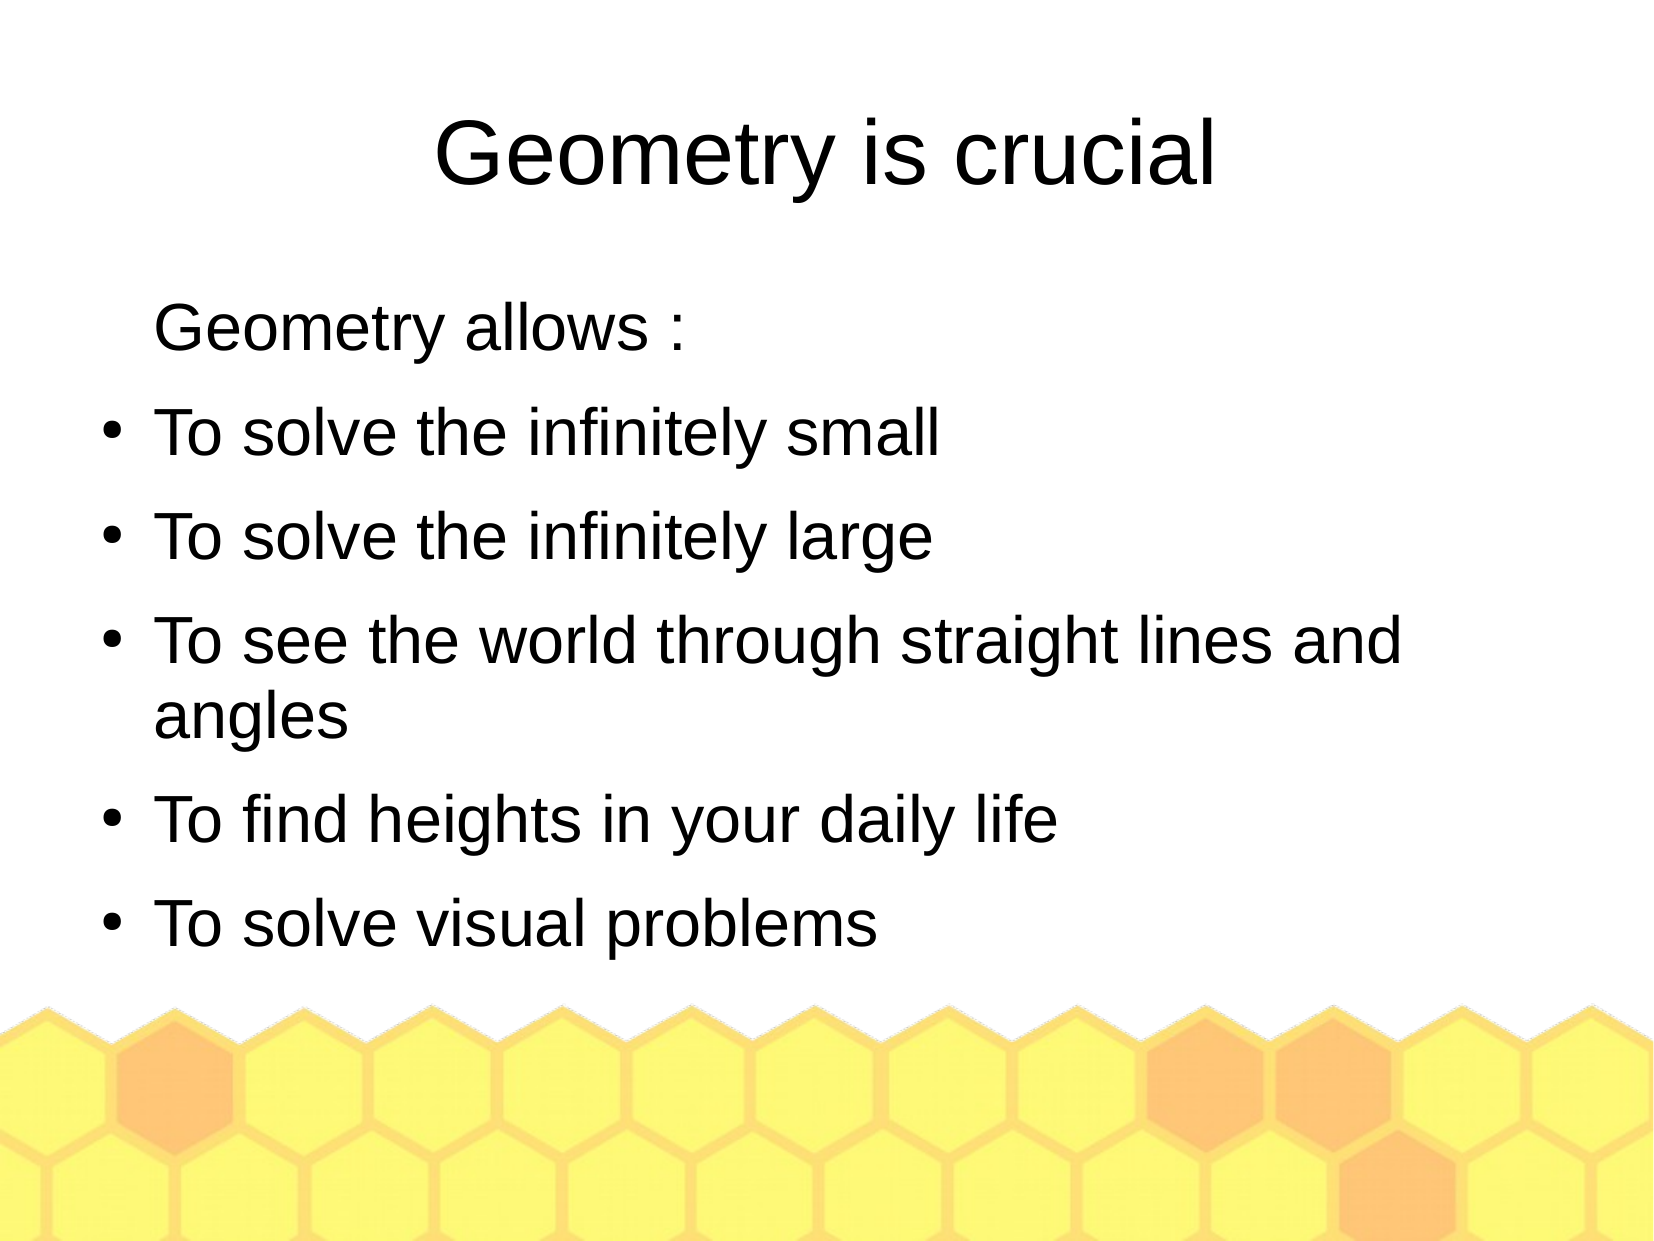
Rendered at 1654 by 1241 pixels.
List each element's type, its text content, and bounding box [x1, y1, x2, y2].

picture [0, 1001, 1654, 1241]
title Geometry is crucial [82, 49, 1571, 257]
list Geometry allows : To solve the infinitely small To solve the infinitely large To see the world through straight lines and angles To find heights in your daily life To solve visual problems [82, 290, 1571, 1010]
